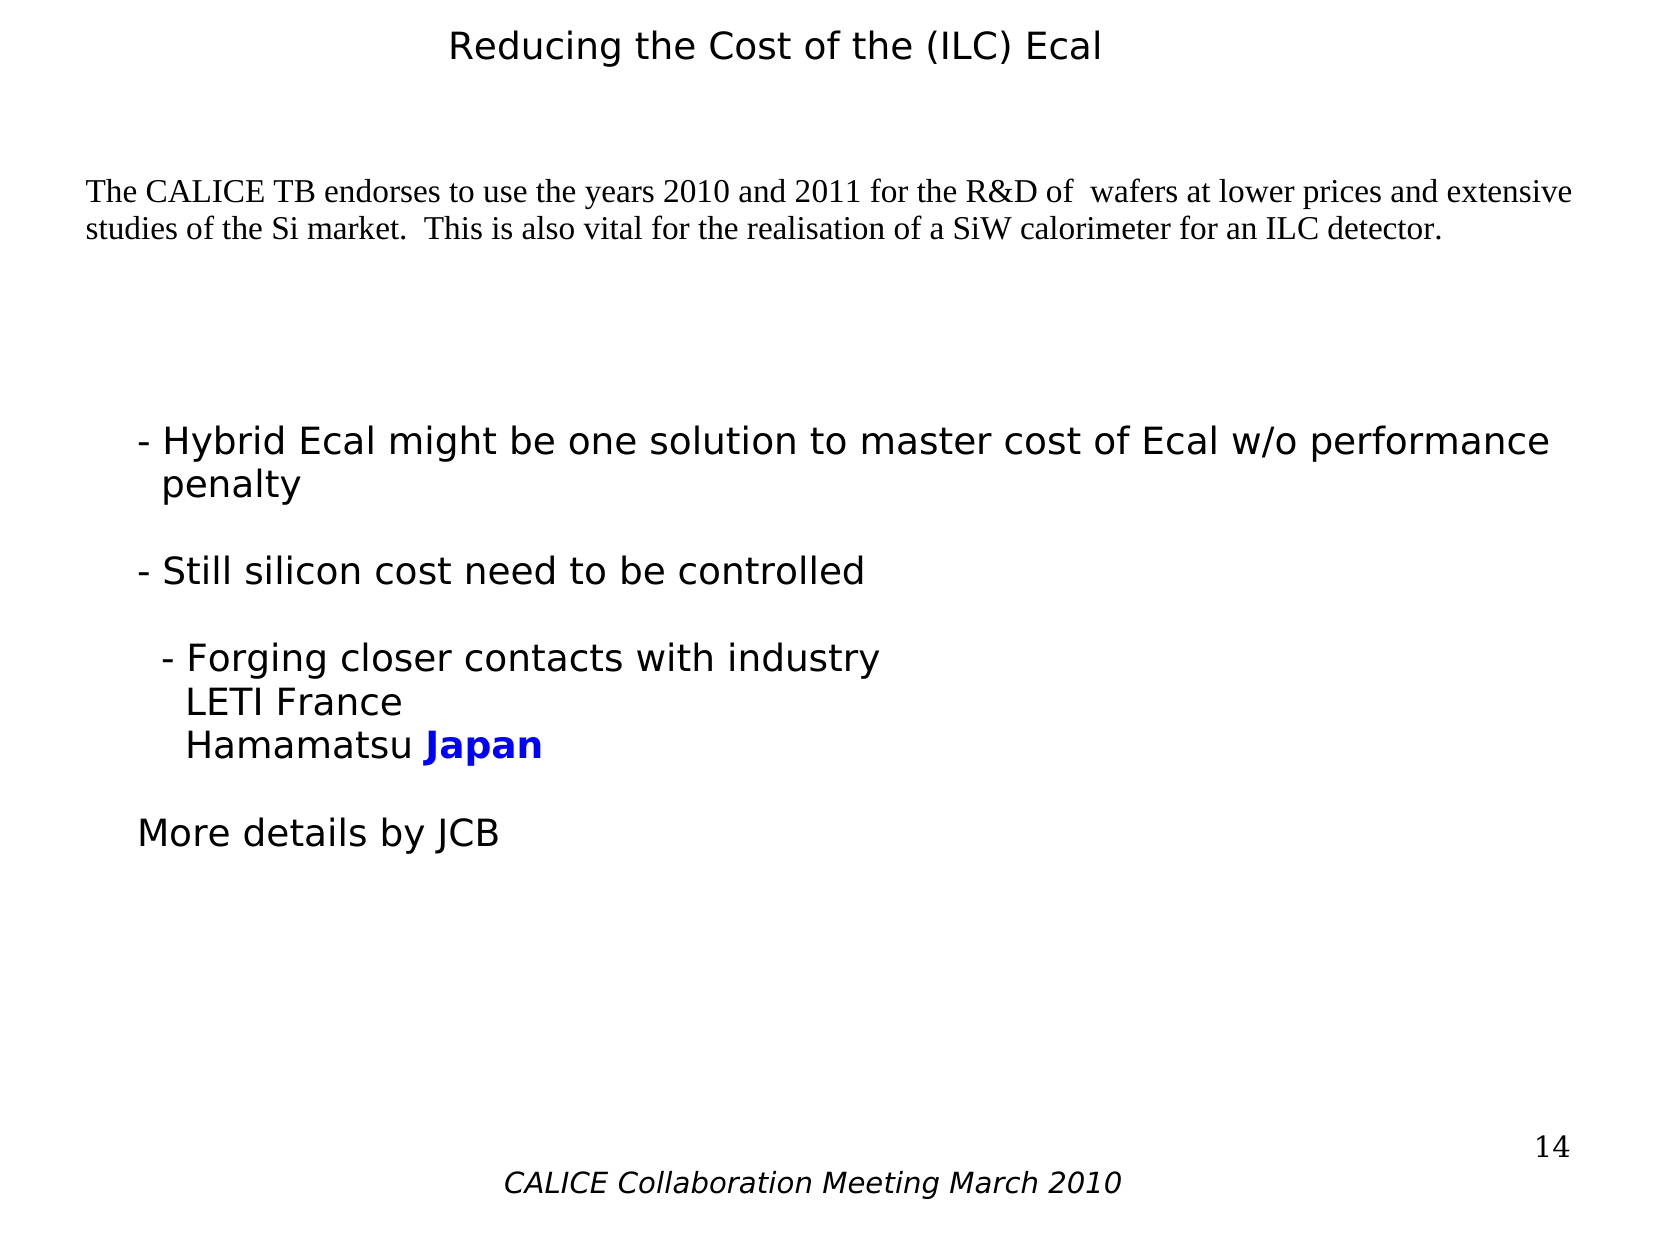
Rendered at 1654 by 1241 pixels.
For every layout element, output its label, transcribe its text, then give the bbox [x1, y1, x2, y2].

text_box - Hybrid Ecal might be one solution to master cost of Ecal w/o performance penalty - Still silicon cost need to be controlled - Forging closer contacts with industry LETI France Hamamatsu Japan More details by JCB [122, 412, 1536, 863]
text_box Reducing the Cost of the (ILC) Ecal [433, 17, 1104, 77]
text_box The CALICE TB endorses to use the years 2010 and 2011 for the R&D of wafers at lower prices and extensive studies of the Si market. This is also vital for the realisation of a SiW calorimeter for an ILC detector. [70, 165, 1601, 273]
